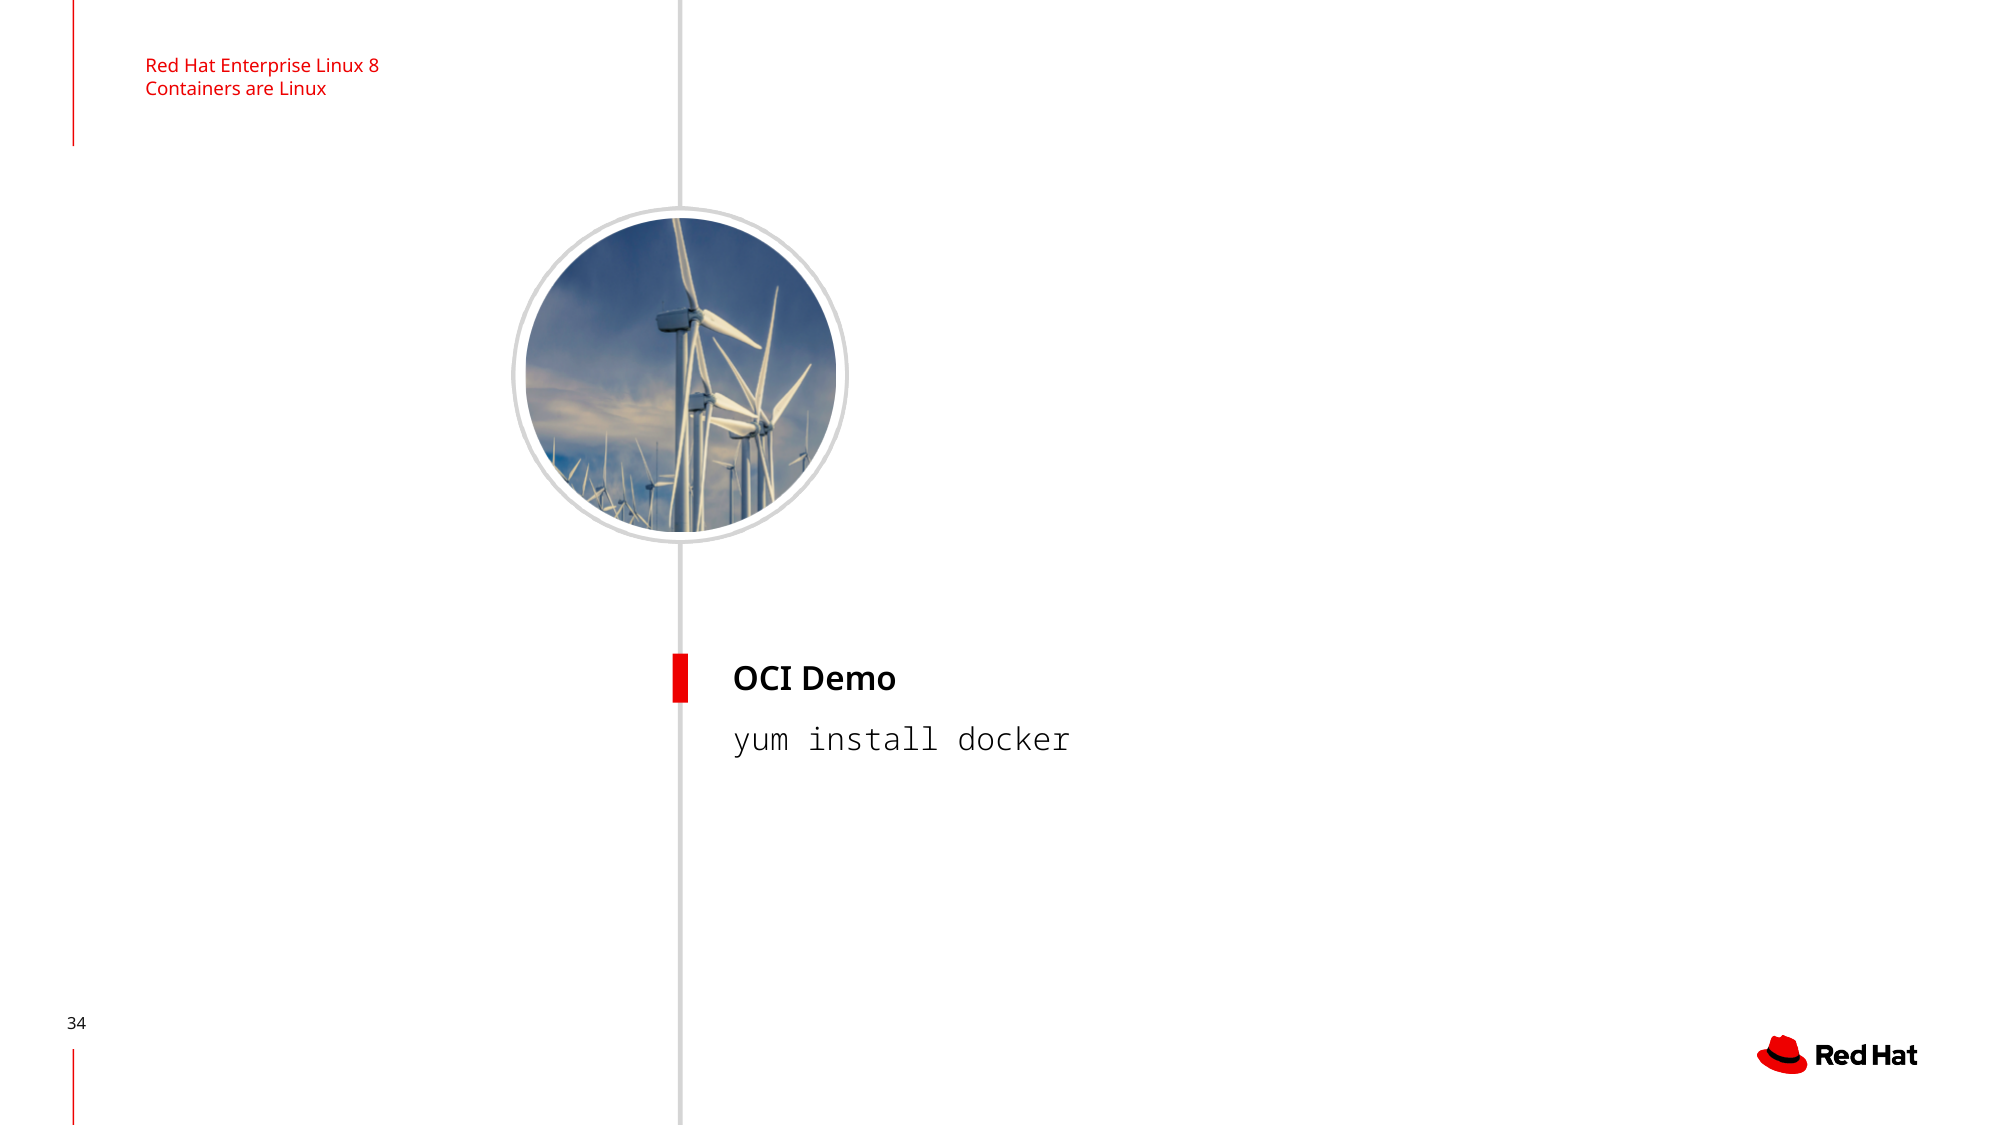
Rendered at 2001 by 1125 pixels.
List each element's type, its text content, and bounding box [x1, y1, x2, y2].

title yum install docker [732, 704, 1478, 876]
picture [1757, 1035, 1918, 1074]
text_box Red Hat Enterprise Linux 8 Containers are Linux [73, 9, 919, 144]
title OCI Demo [732, 604, 1478, 697]
picture [511, 206, 849, 545]
text_box [672, 653, 688, 703]
